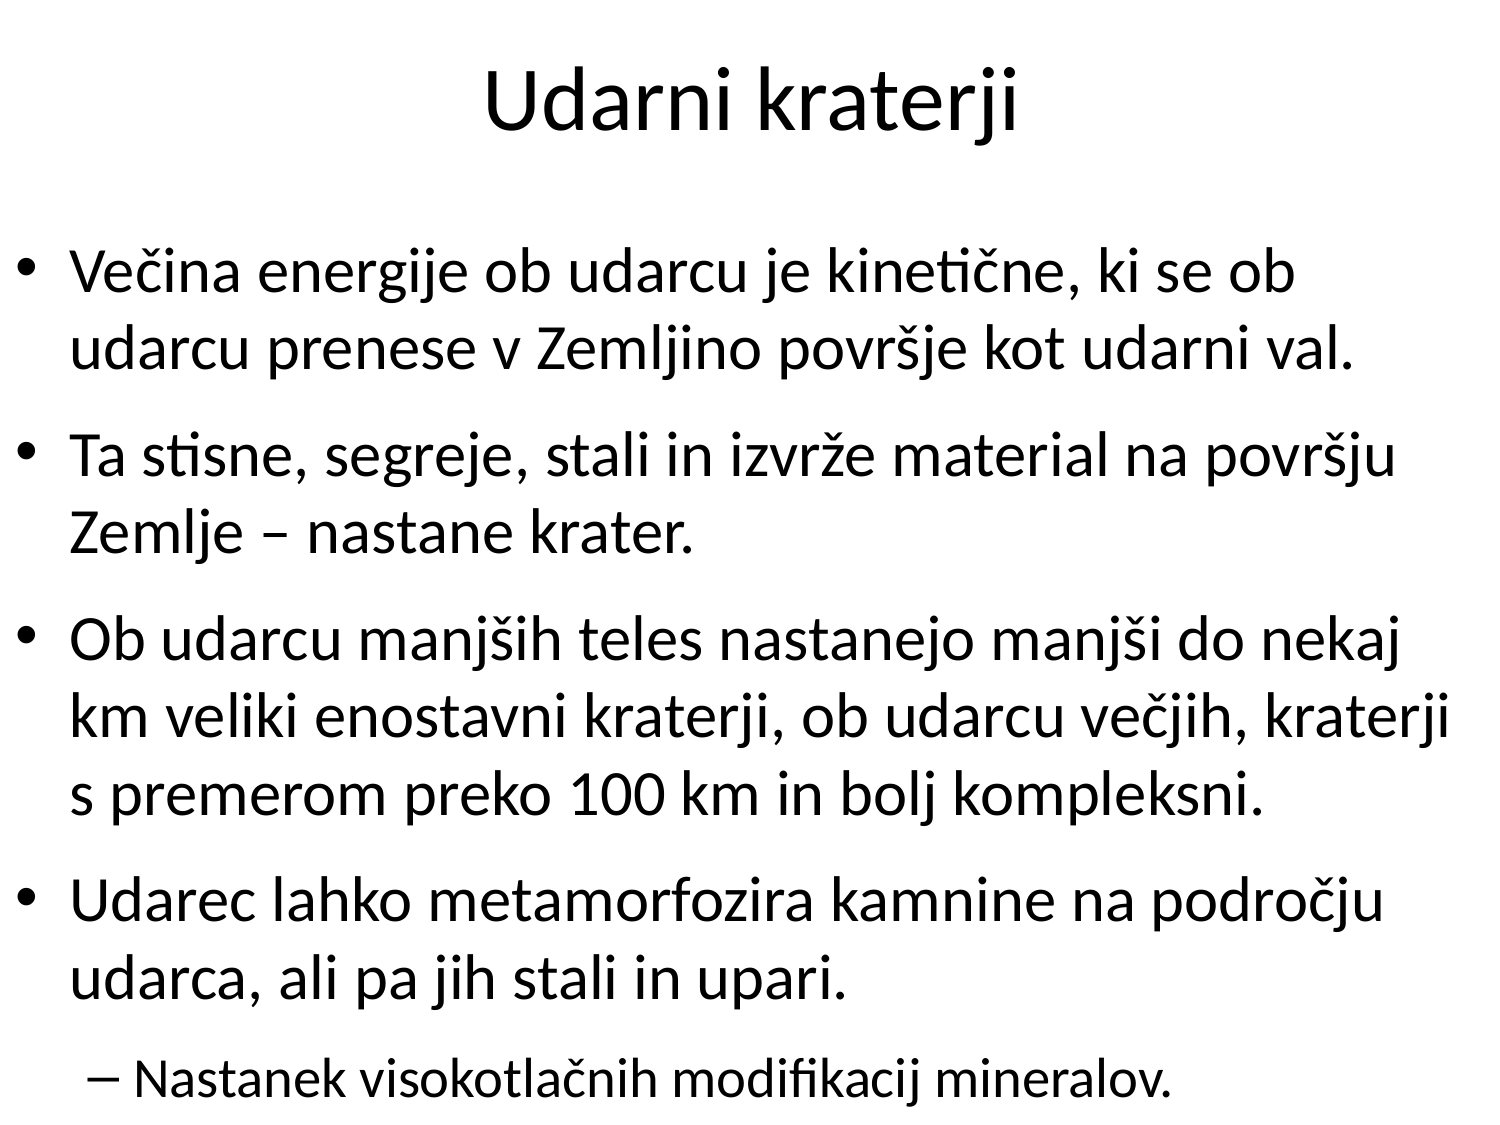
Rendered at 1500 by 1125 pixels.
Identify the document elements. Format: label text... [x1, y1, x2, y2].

title Udarni kraterji [76, 0, 1427, 188]
list Večina energije ob udarcu je kinetične, ki se ob udarcu prenese v Zemljino površje kot udarni val. Ta stisne, segreje, stali in izvrže material na površju Zemlje – nastane krater. Ob udarcu manjših teles nastanejo manjši do nekaj km veliki enostavni kraterji, ob udarcu večjih, kraterji s premerom preko 100 km in bolj kompleksni. Udarec lahko metamorfozira kamnine na področju udarca, ali pa jih stali in upari. Nastanek visokotlačnih modifikacij mineralov. [0, 219, 1500, 1125]
